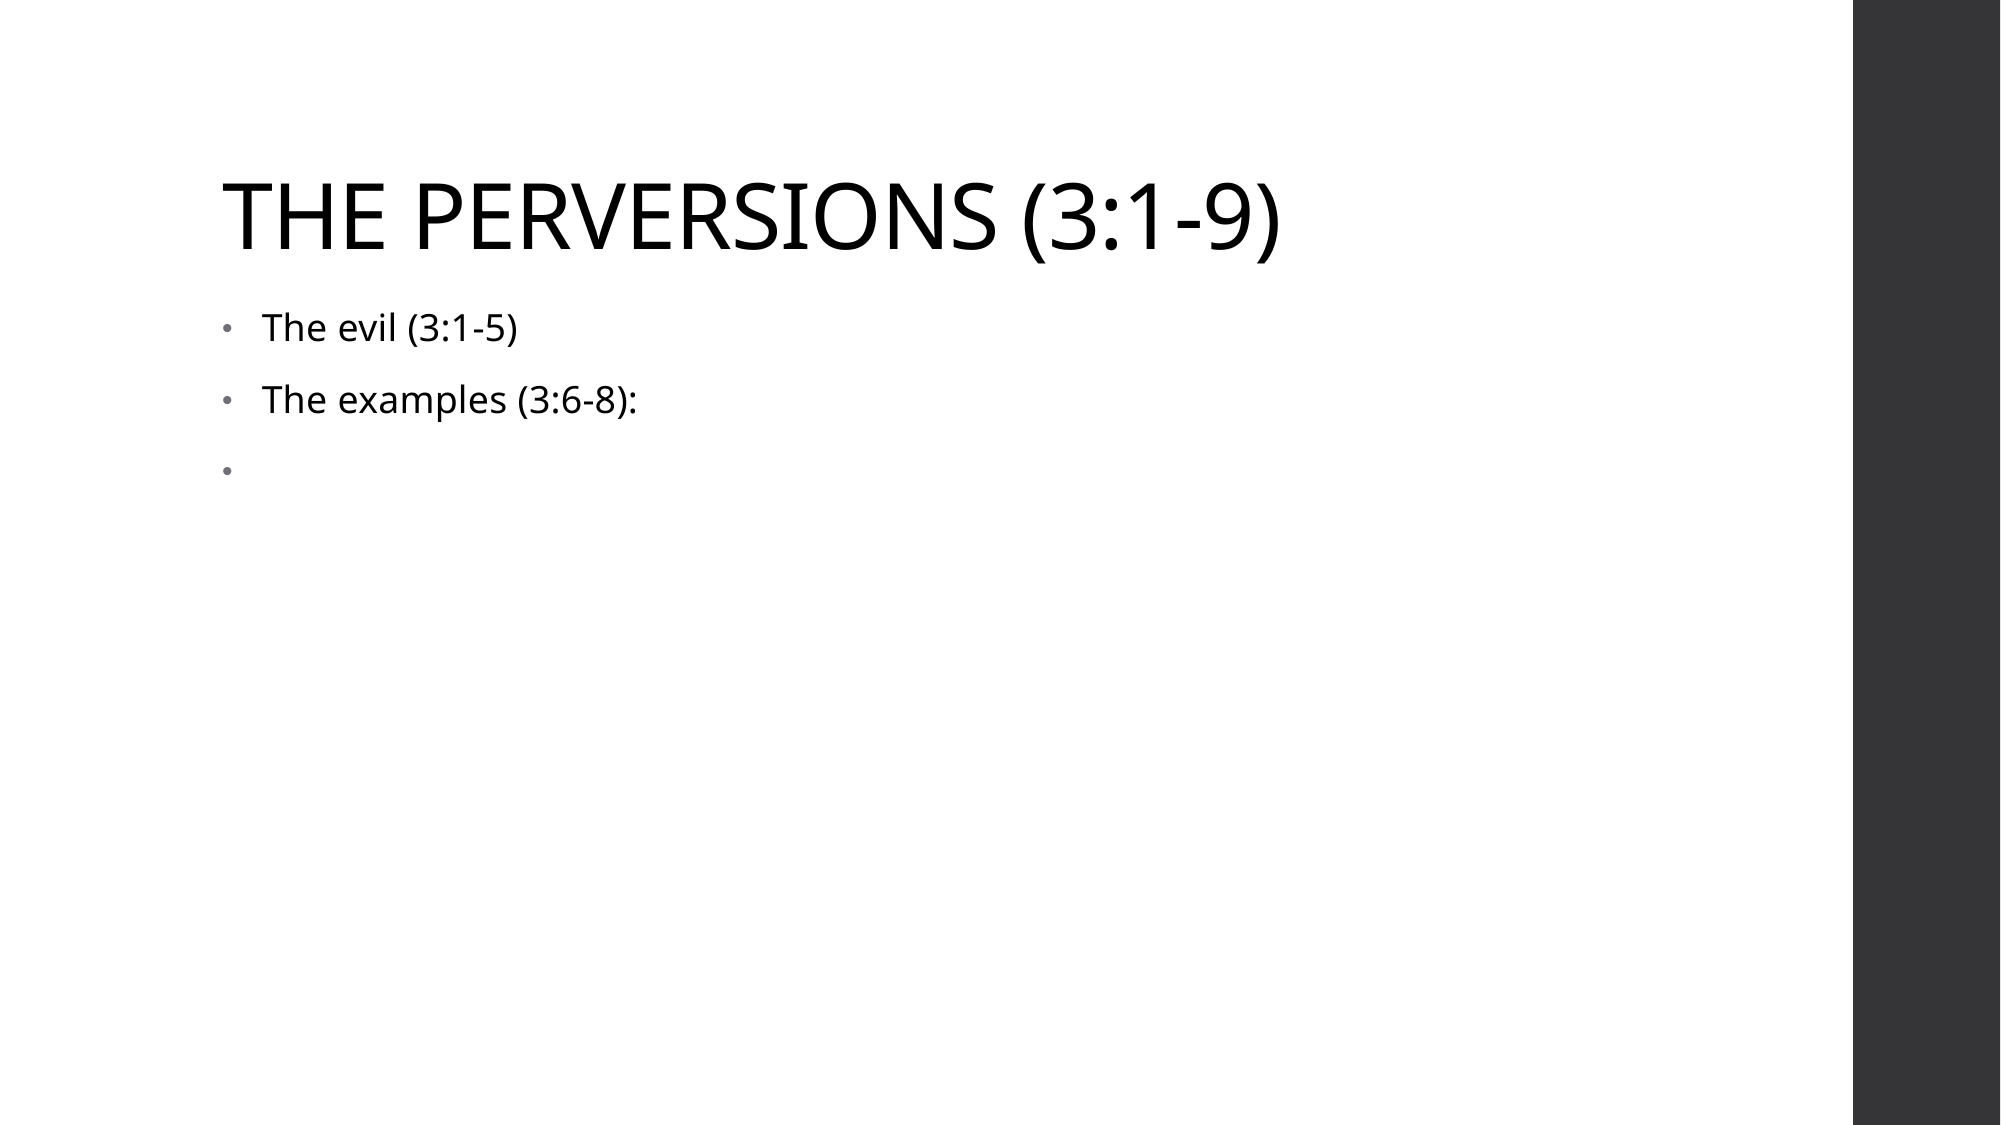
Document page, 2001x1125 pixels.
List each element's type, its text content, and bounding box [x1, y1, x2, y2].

title THE PERVERSIONS (3:1-9) [206, 60, 1797, 278]
list The evil (3:1-5) The examples (3:6-8): [206, 299, 1617, 1014]
